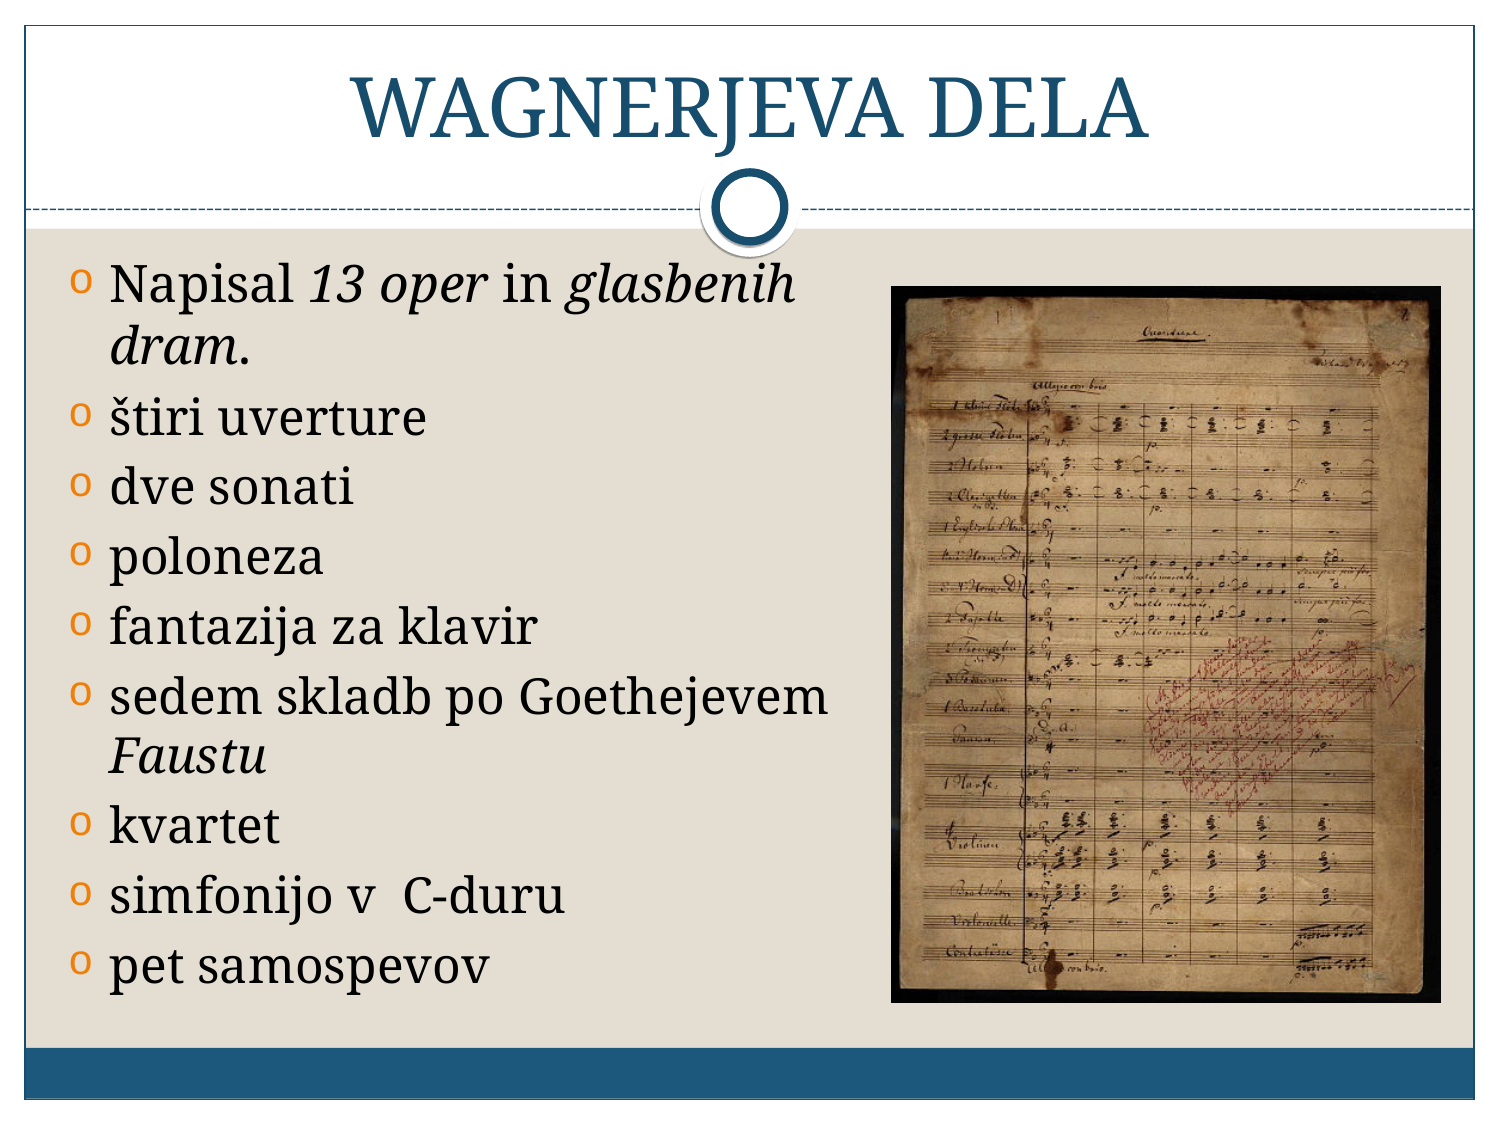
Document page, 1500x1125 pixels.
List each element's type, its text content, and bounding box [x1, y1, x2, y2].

title WAGNERJEVA DELA [49, 37, 1450, 162]
picture [891, 286, 1441, 1003]
list Napisal 13 oper in glasbenih dram. štiri uverture dve sonati poloneza fantazija za klavir sedem skladb po Goethejevem Faustu kvartet simfonijo v C-duru pet samospevov [53, 243, 892, 1005]
